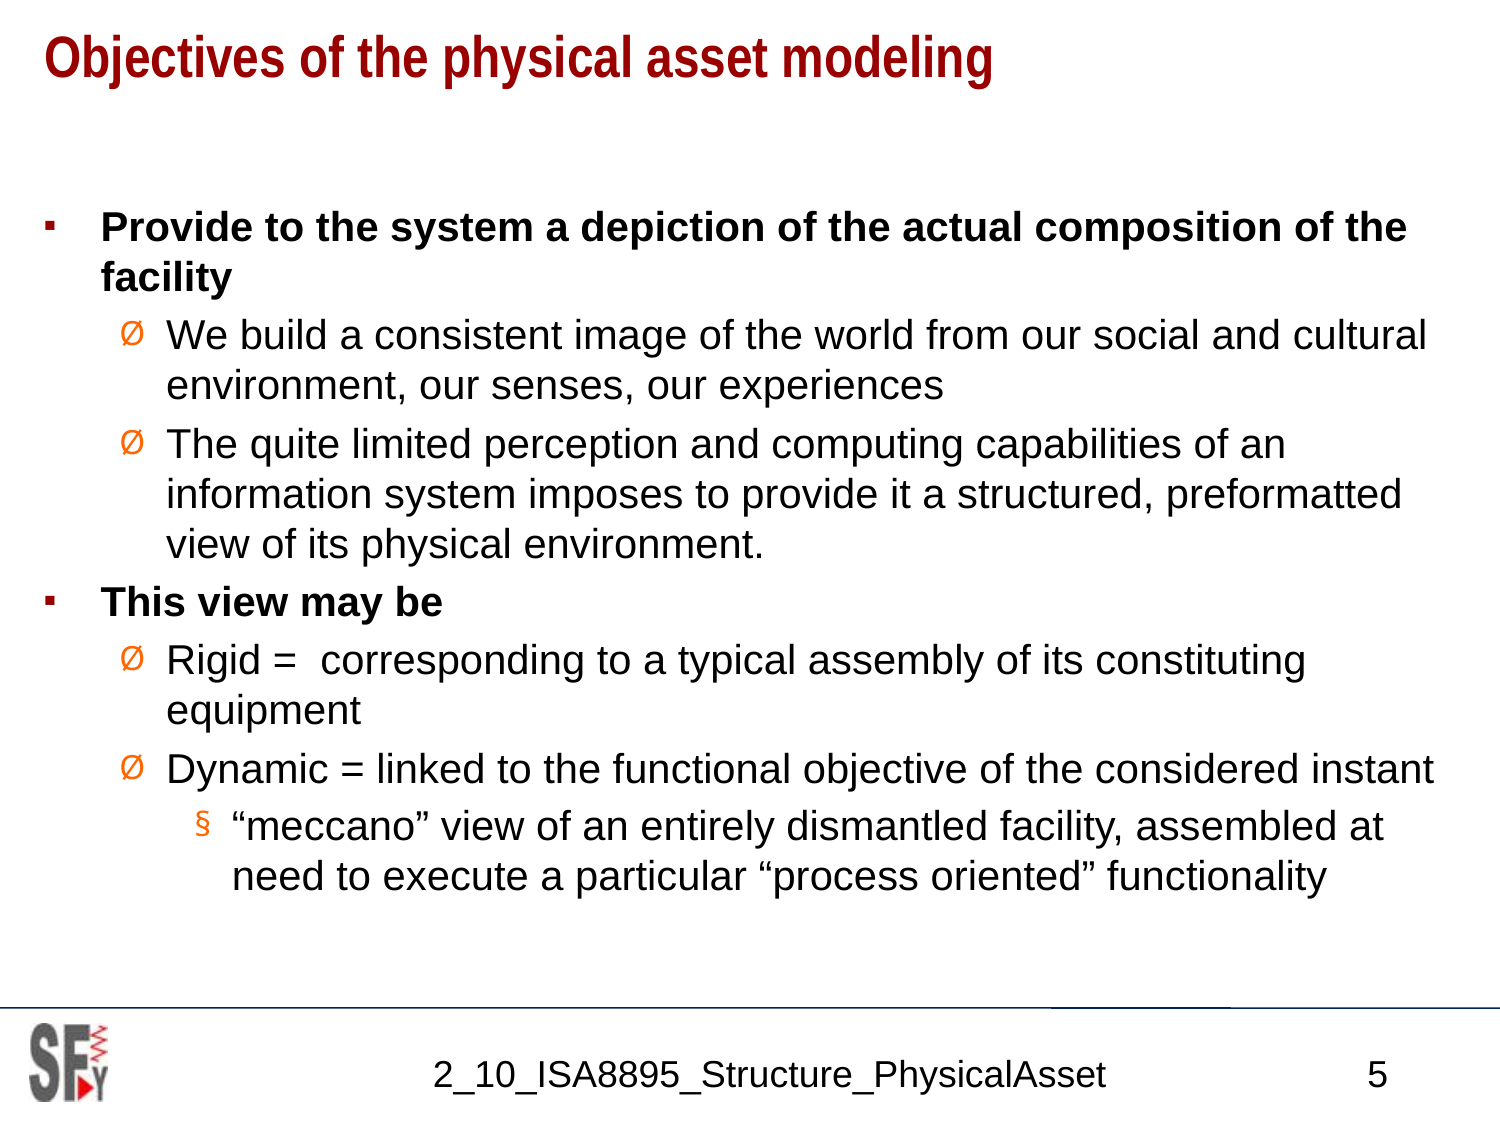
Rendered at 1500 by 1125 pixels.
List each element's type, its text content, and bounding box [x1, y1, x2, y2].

footer 2_10_ISA8895_Structure_PhysicalAsset [417, 1034, 1352, 1103]
slide_number <numéro> [1352, 1034, 1490, 1103]
picture [29, 1023, 108, 1102]
list Provide to the system a depiction of the actual composition of the facility We build a consistent image of the world from our social and cultural environment, our senses, our experiences The quite limited perception and computing capabilities of an information system imposes to provide it a structured, preformatted view of its physical environment. This view may be Rigid = corresponding to a typical assembly of its constituting equipment Dynamic = linked to the functional objective of the considered instant “meccano” view of an entirely dismantled facility, assembled at need to execute a particular “process oriented” functionality [29, 184, 1471, 988]
title Objectives of the physical asset modeling [29, 12, 1471, 138]
